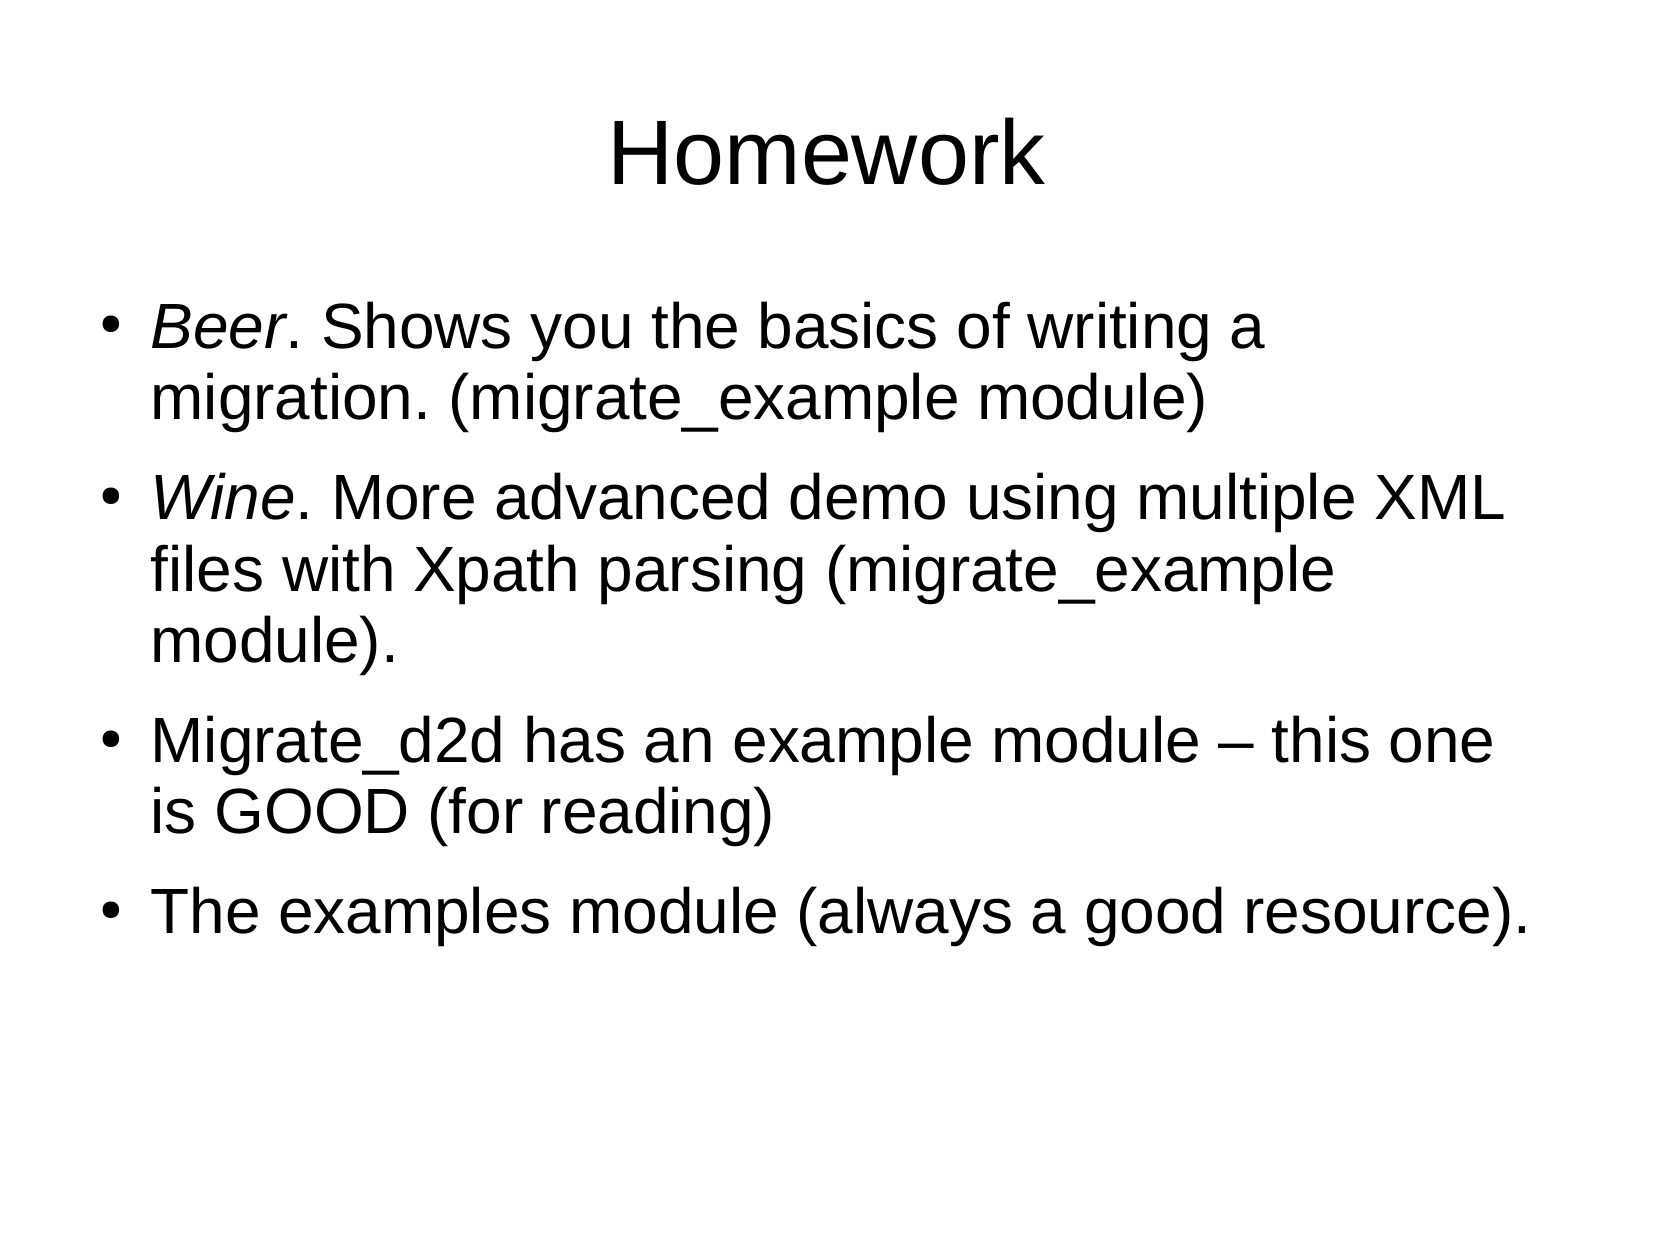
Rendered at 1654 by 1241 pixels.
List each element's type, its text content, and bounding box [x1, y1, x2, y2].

title Homework [82, 49, 1571, 257]
list Beer. Shows you the basics of writing a migration. (migrate_example module) Wine. More advanced demo using multiple XML files with Xpath parsing (migrate_example module). Migrate_d2d has an example module – this one is GOOD (for reading) The examples module (always a good resource). [82, 290, 1538, 1010]
